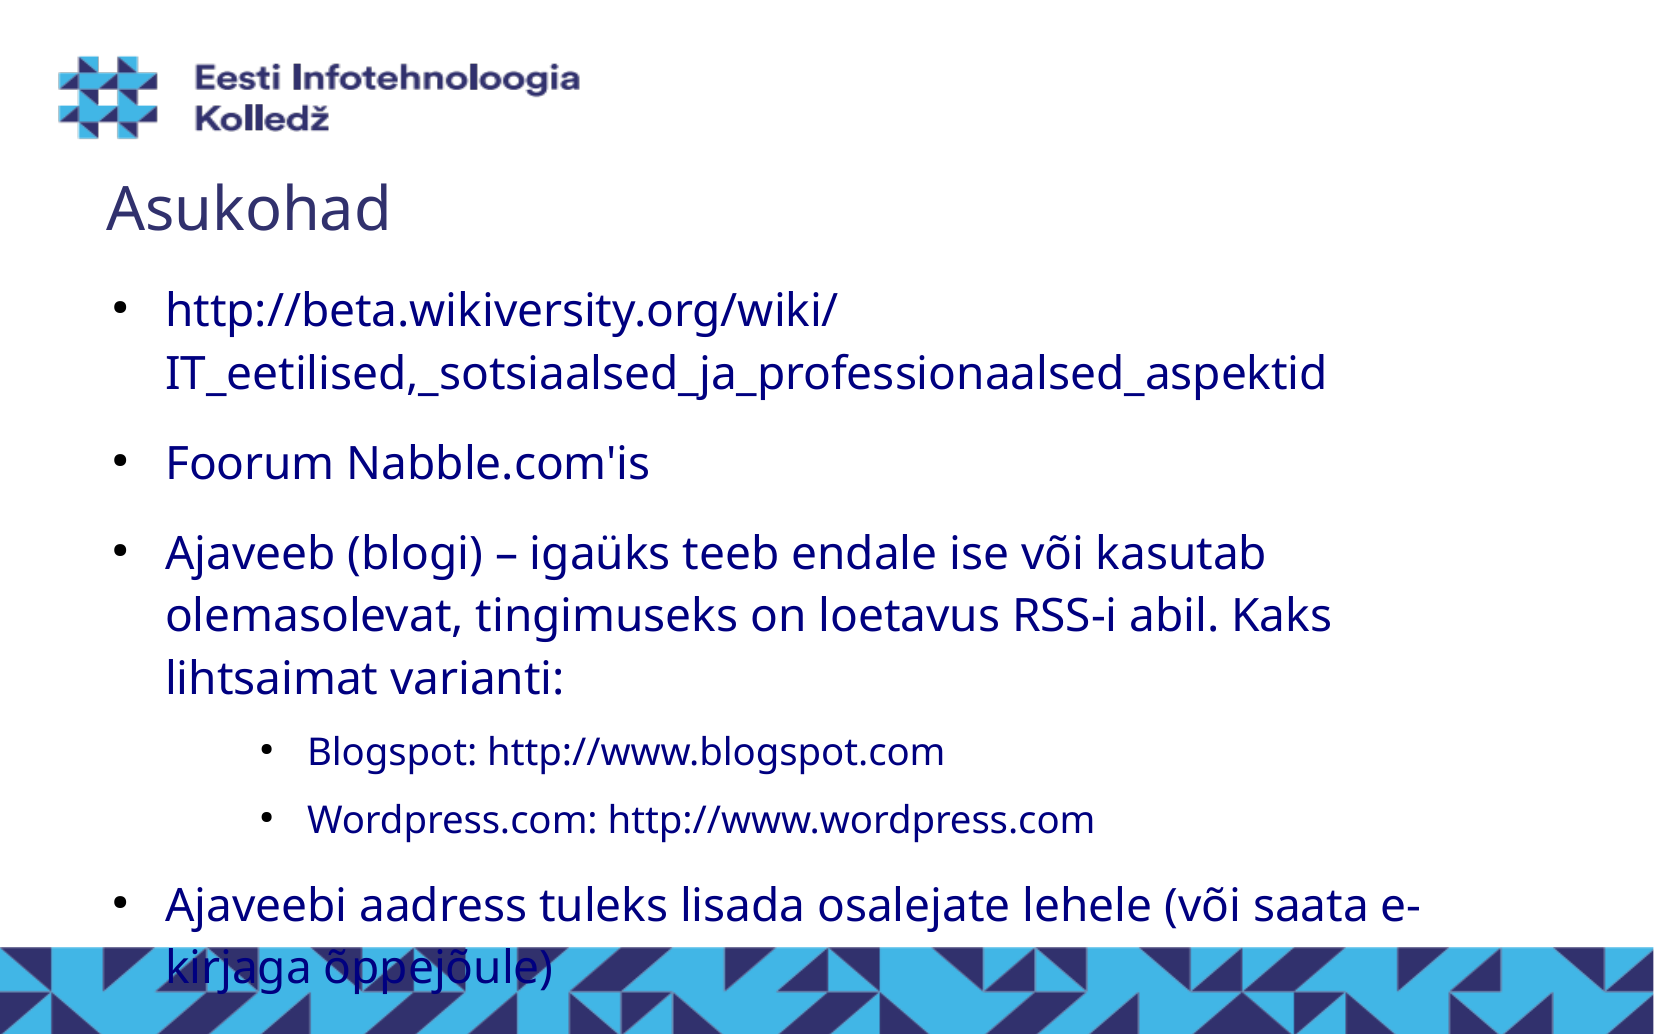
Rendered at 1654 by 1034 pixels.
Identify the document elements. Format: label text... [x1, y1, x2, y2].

title Asukohad [106, 120, 1242, 277]
list http://beta.wikiversity.org/wiki/IT_eetilised,_sotsiaalsed_ja_professionaalsed_aspektid Foorum Nabble.com'is Ajaveeb (blogi) – igaüks teeb endale ise või kasutab olemasolevat, tingimuseks on loetavus RSS-i abil. Kaks lihtsaimat varianti: Blogspot: http://www.blogspot.com Wordpress.com: http://www.wordpress.com Ajaveebi aadress tuleks lisada osalejate lehele (või saata e-kirjaga õppejõule) [94, 277, 1506, 1008]
